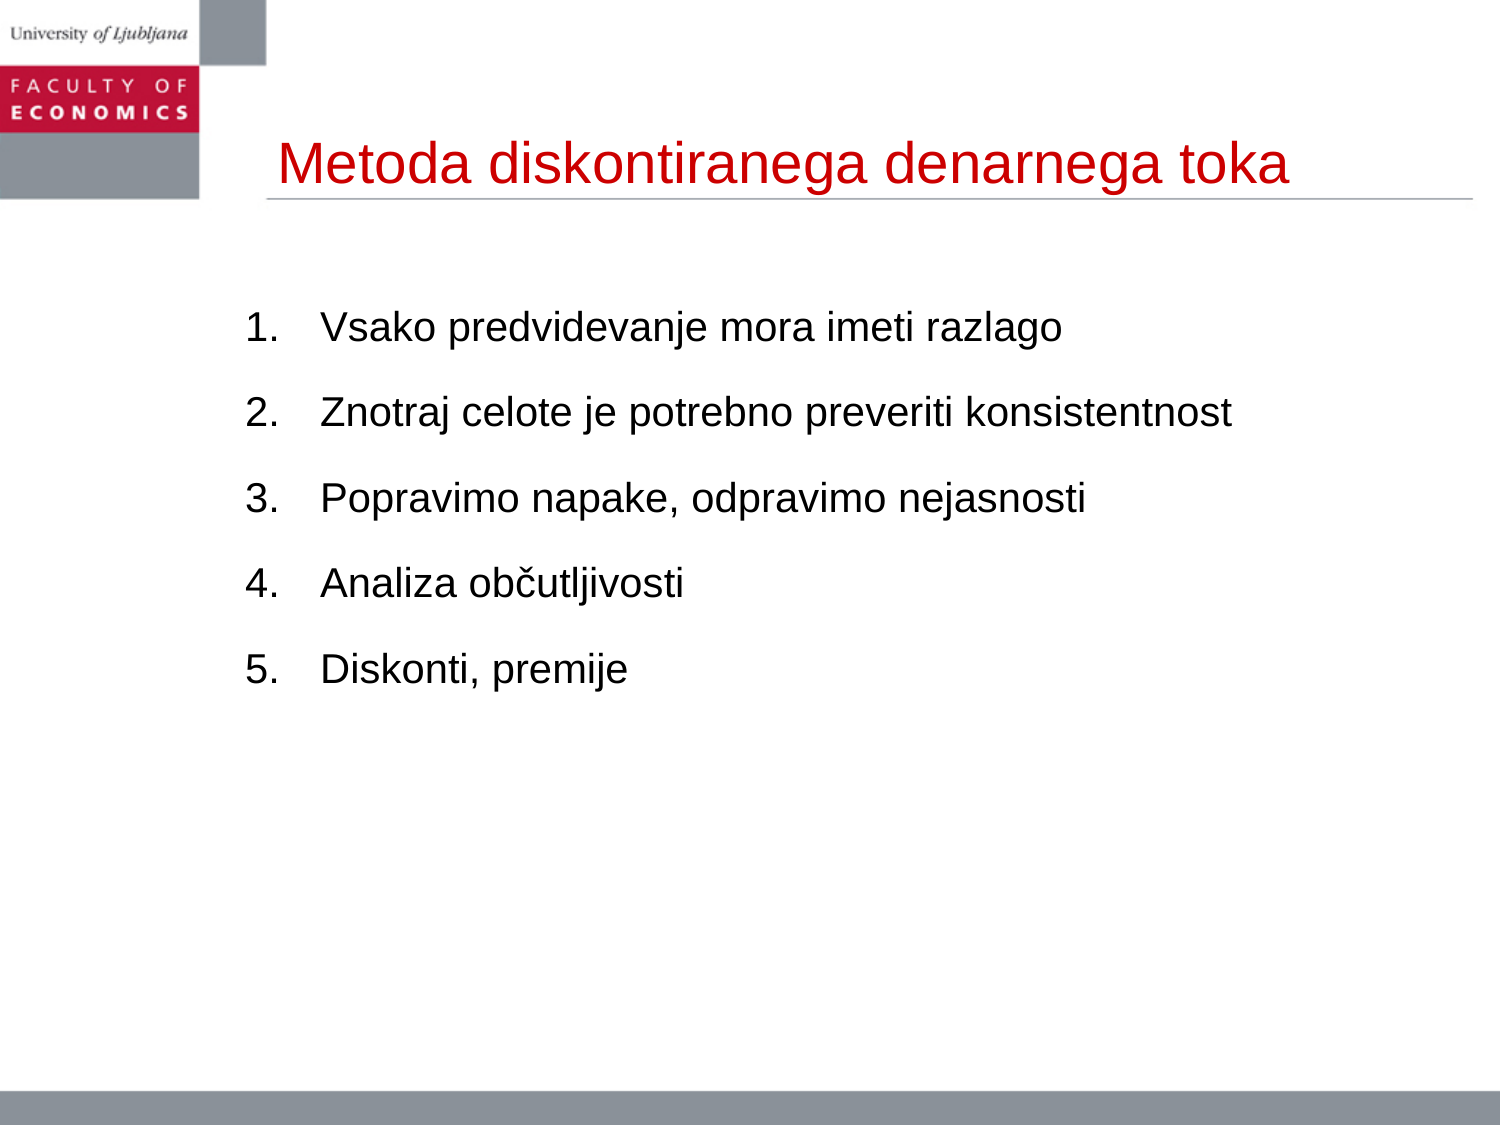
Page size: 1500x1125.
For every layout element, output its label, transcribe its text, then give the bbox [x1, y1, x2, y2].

list Vsako predvidevanje mora imeti razlago Znotraj celote je potrebno preveriti konsistentnost Popravimo napake, odpravimo nejasnosti Analiza občutljivosti Diskonti, premije [230, 267, 1436, 943]
title Metoda diskontiranega denarnega toka [262, 24, 1476, 203]
picture [0, 0, 1500, 1125]
